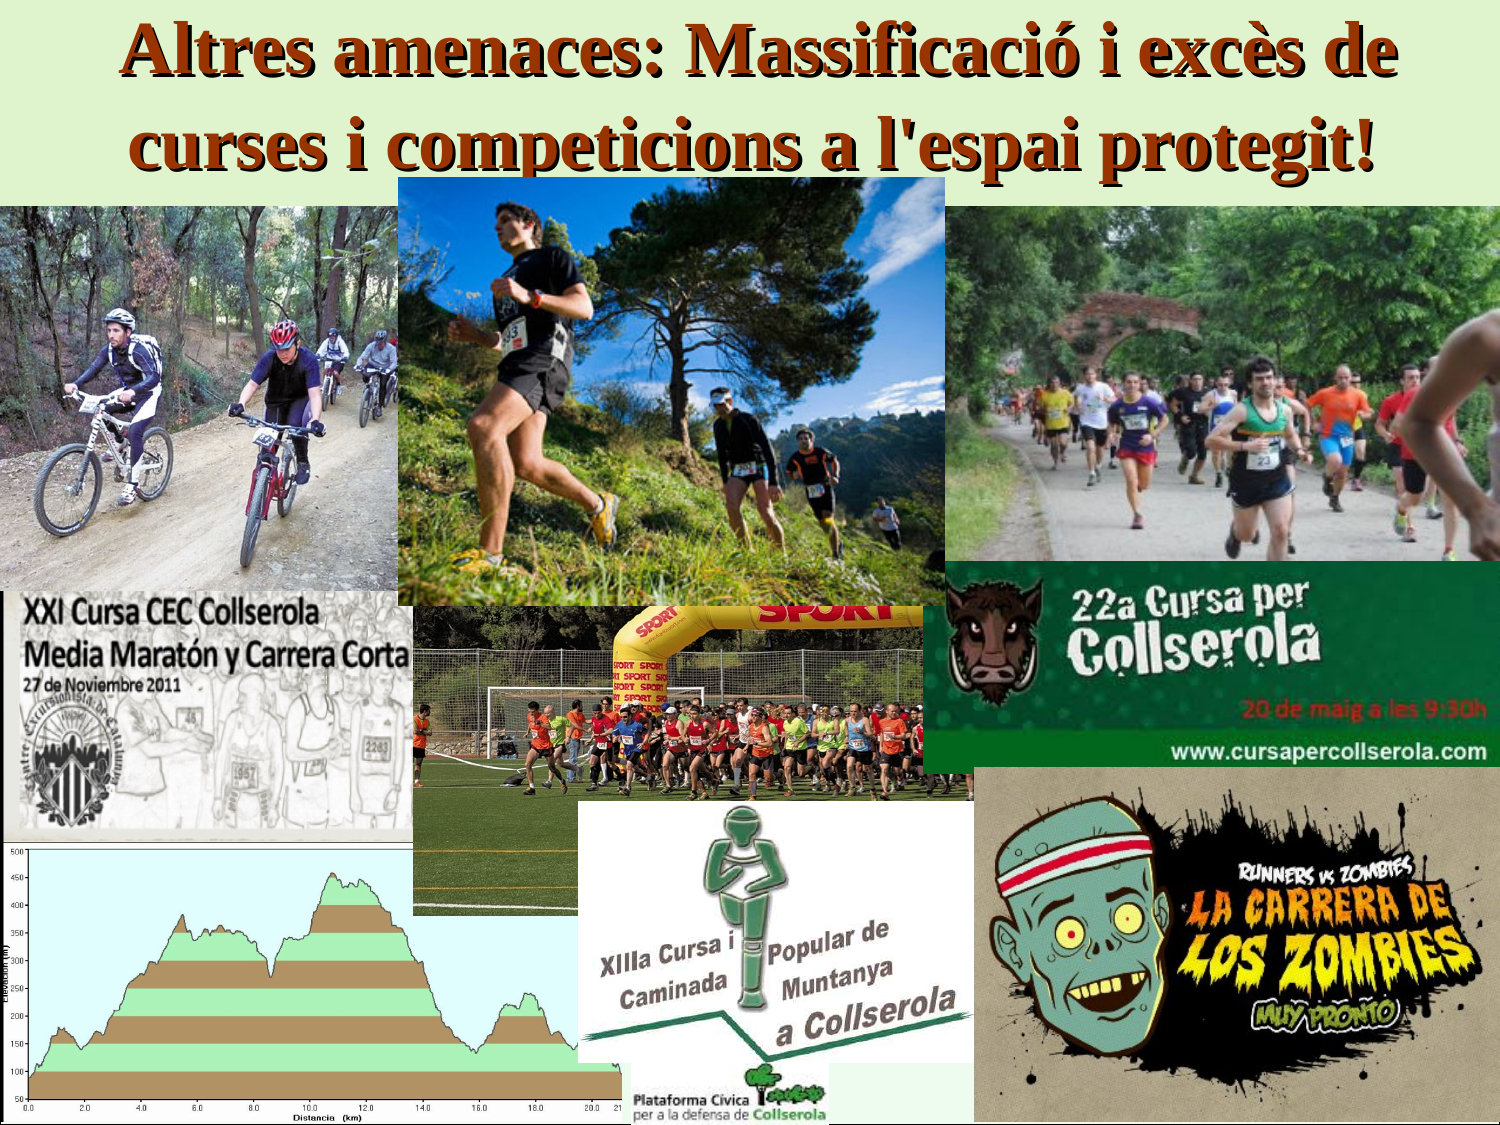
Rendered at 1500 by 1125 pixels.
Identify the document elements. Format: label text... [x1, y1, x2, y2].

picture [0, 177, 1500, 1125]
title Altres amenaces: Massificació i excès de curses i competicions a l'espai protegit! [29, 0, 1477, 185]
